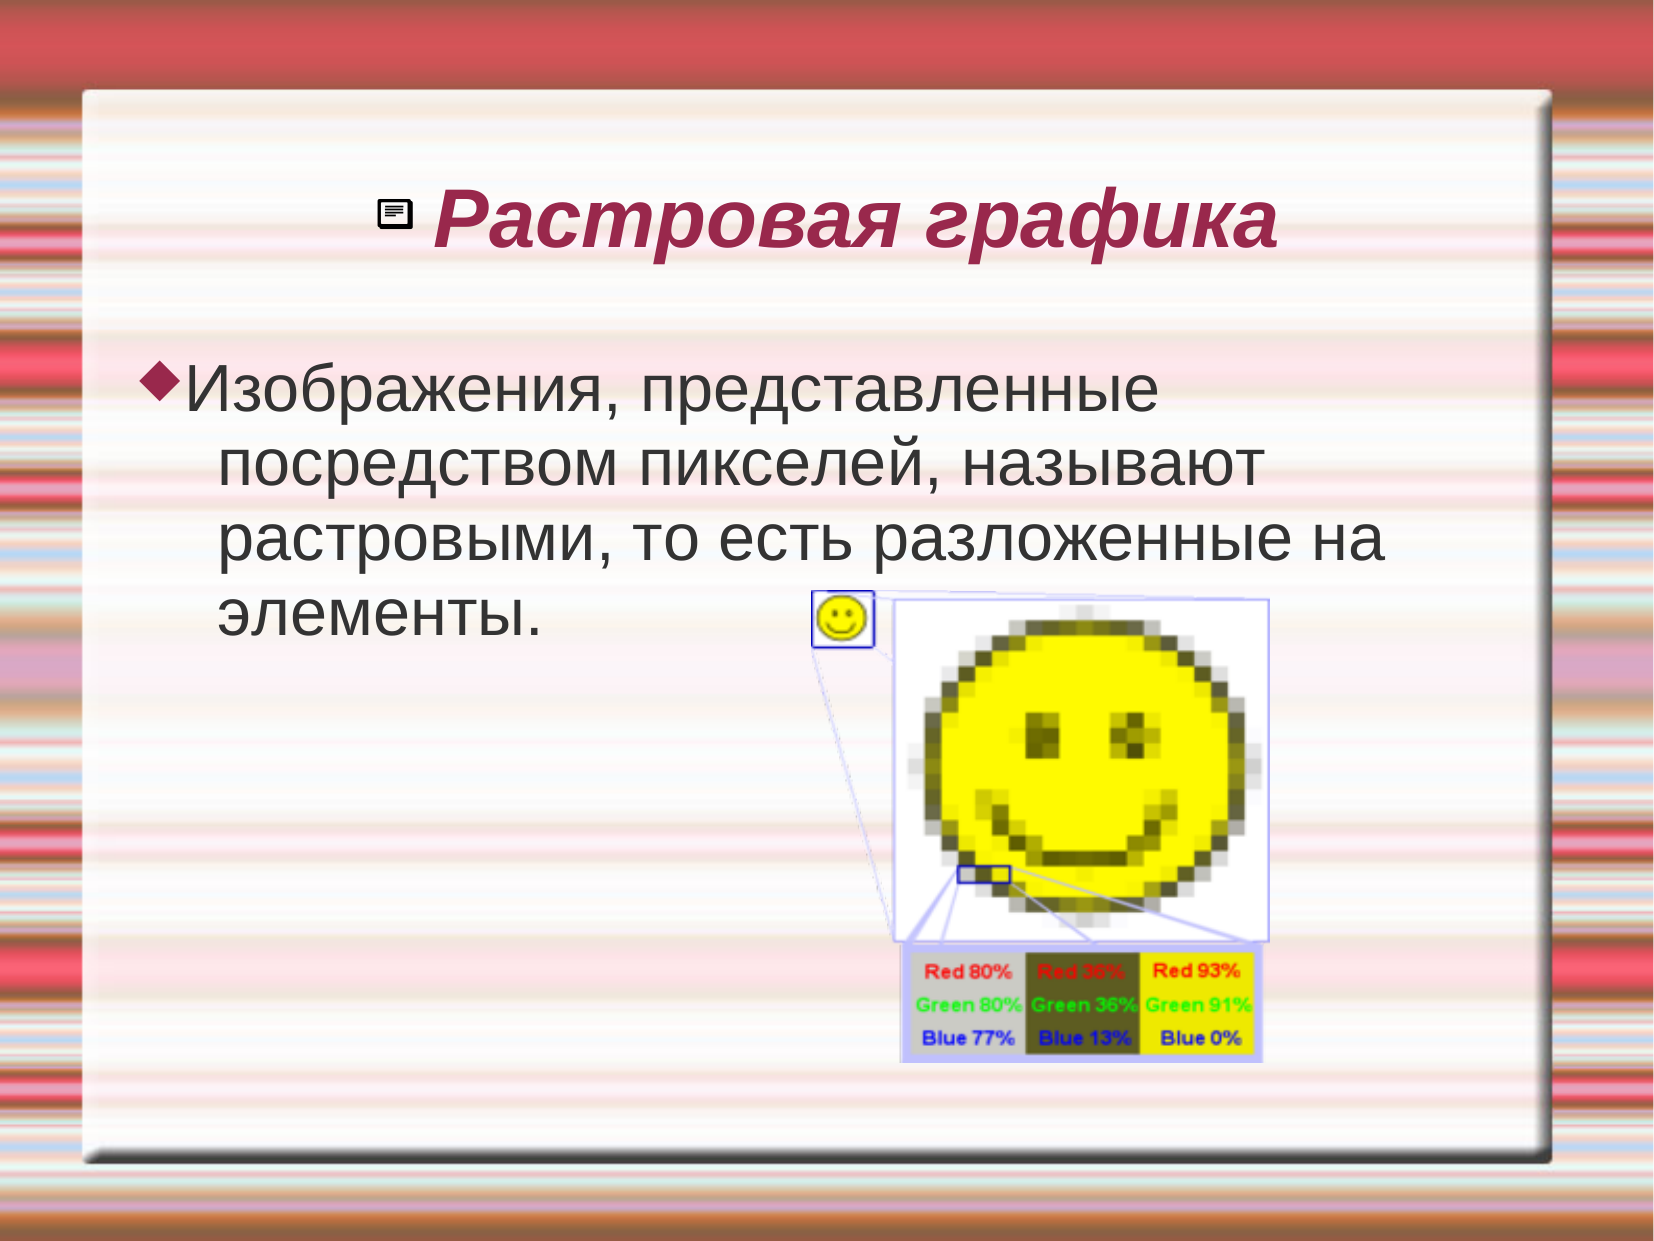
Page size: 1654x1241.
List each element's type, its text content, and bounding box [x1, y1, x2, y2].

picture [0, 0, 1654, 1241]
title Растровая графика [121, 114, 1534, 322]
list Изображения, представленные посредством пикселей, называют растровыми, то есть разложенные на элементы. [134, 350, 1516, 1132]
